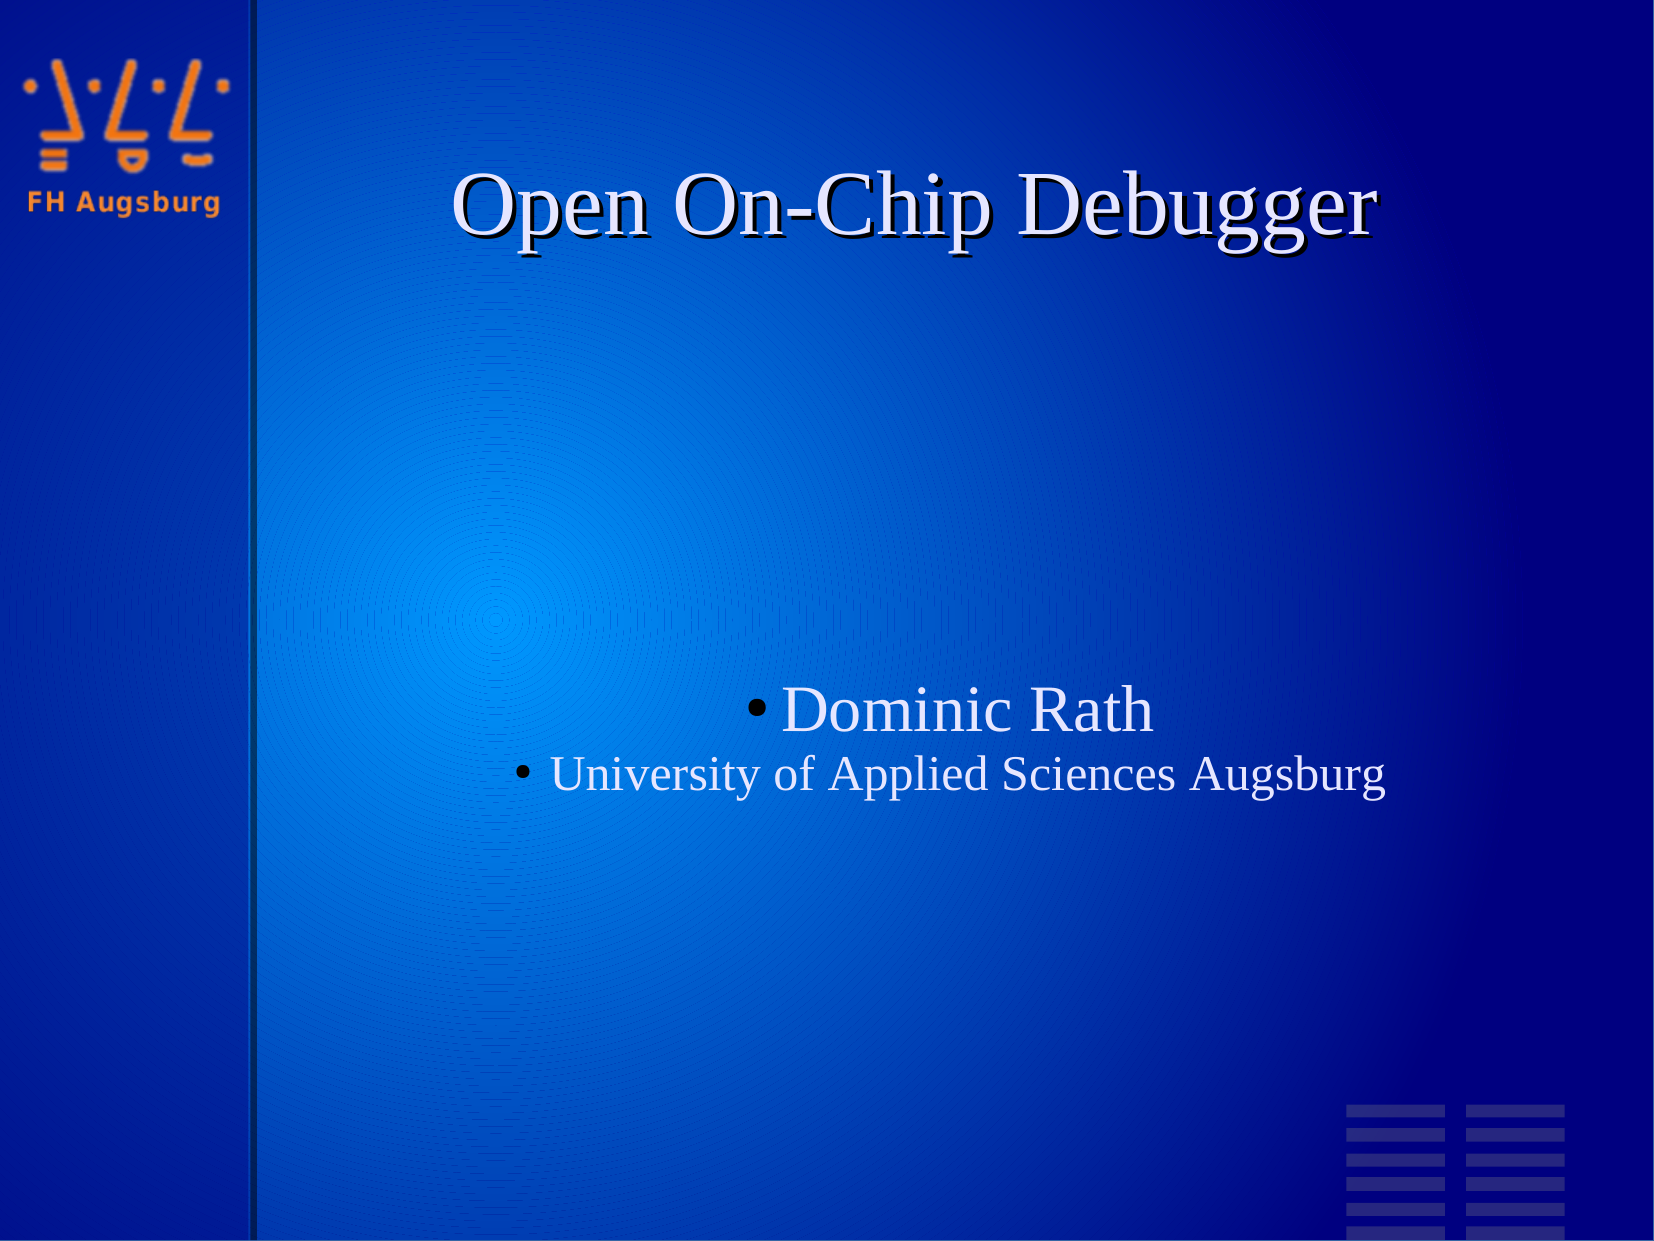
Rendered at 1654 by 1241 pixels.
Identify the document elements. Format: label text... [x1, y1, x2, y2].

picture [14, 58, 237, 227]
title Open On-Chip Debugger [295, 99, 1535, 307]
subtitle Dominic Rath University of Applied Sciences Augsburg [295, 346, 1535, 1128]
